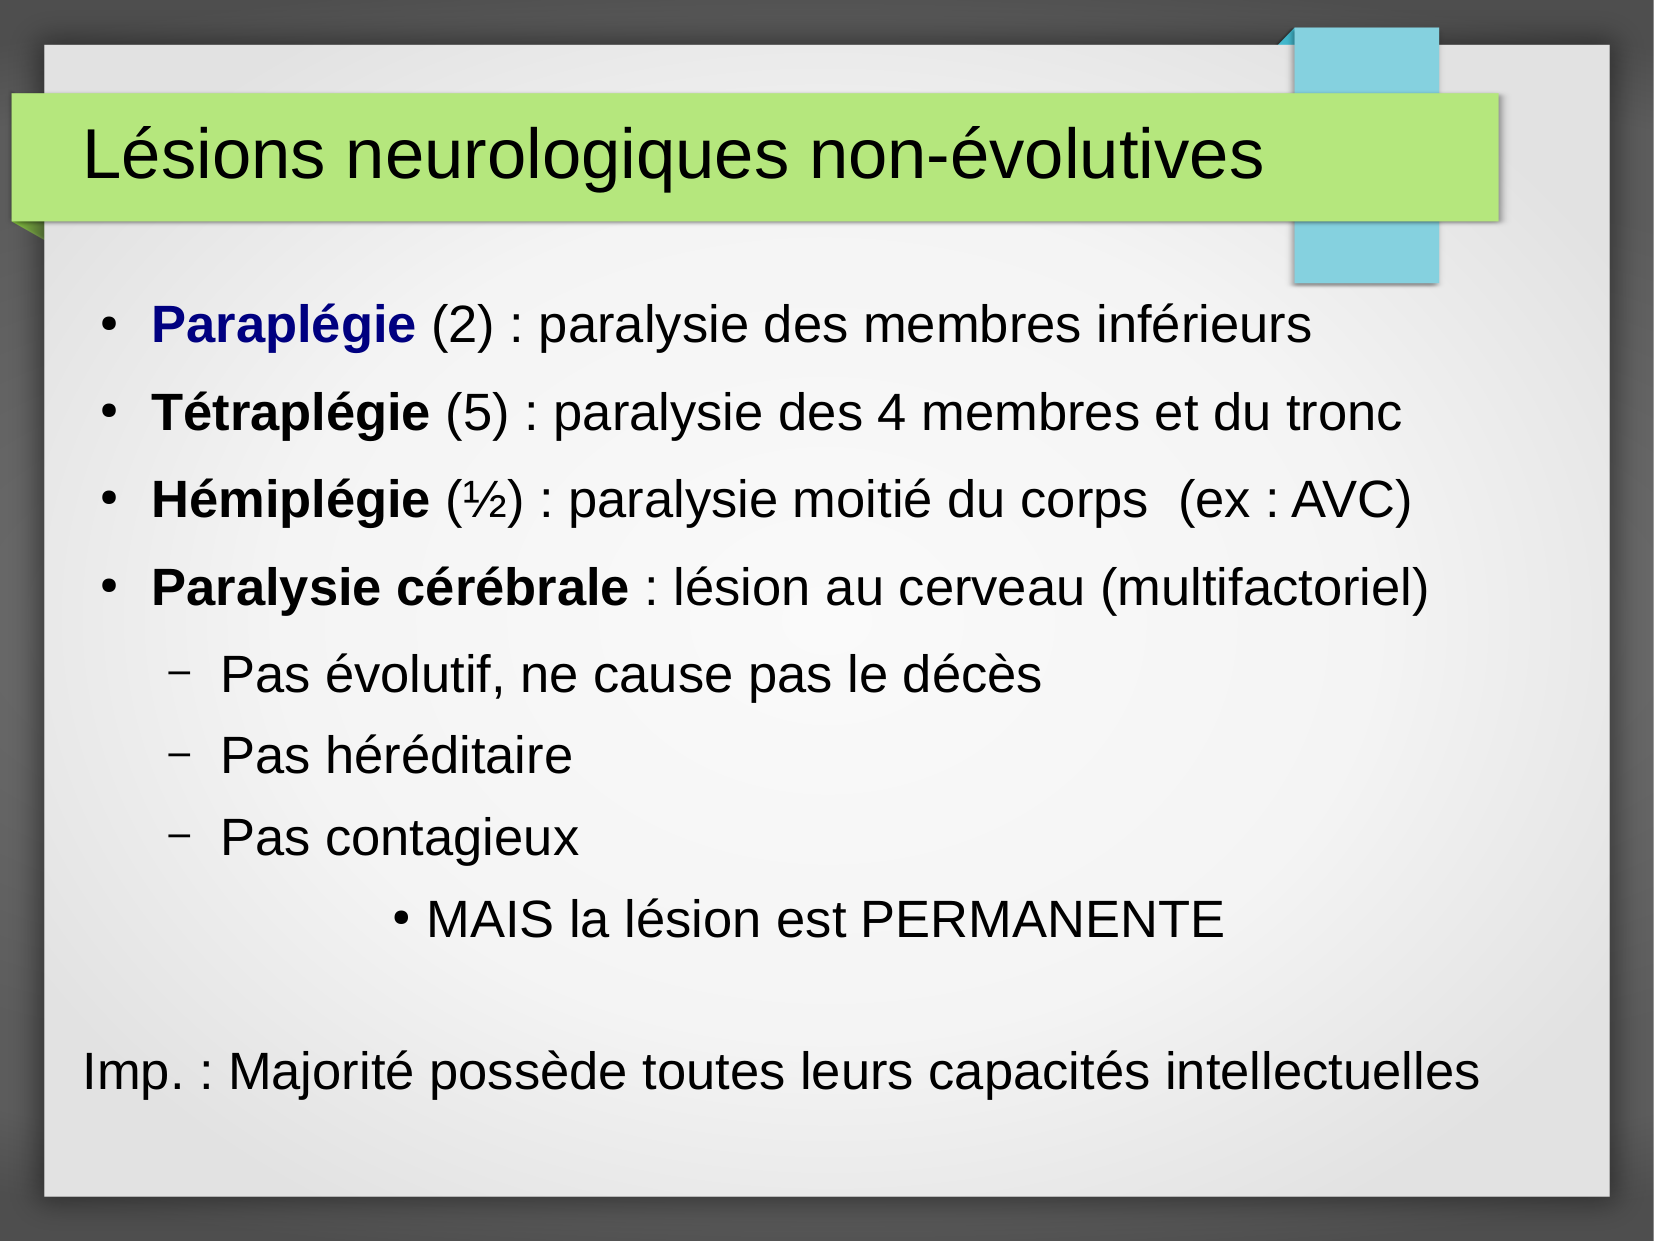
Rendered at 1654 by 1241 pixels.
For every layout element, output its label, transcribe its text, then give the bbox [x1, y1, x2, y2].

title Lésions neurologiques non-évolutives [82, 94, 1394, 213]
picture [0, 0, 1654, 1241]
list Paraplégie (2) : paralysie des membres inférieurs Tétraplégie (5) : paralysie des 4 membres et du tronc Hémiplégie (½) : paralysie moitié du corps (ex : AVC) Paralysie cérébrale : lésion au cerveau (multifactoriel) Pas évolutif, ne cause pas le décès Pas héréditaire Pas contagieux MAIS la lésion est PERMANENTE Imp. : Majorité possède toutes leurs capacités intellectuelles [82, 295, 1571, 1111]
